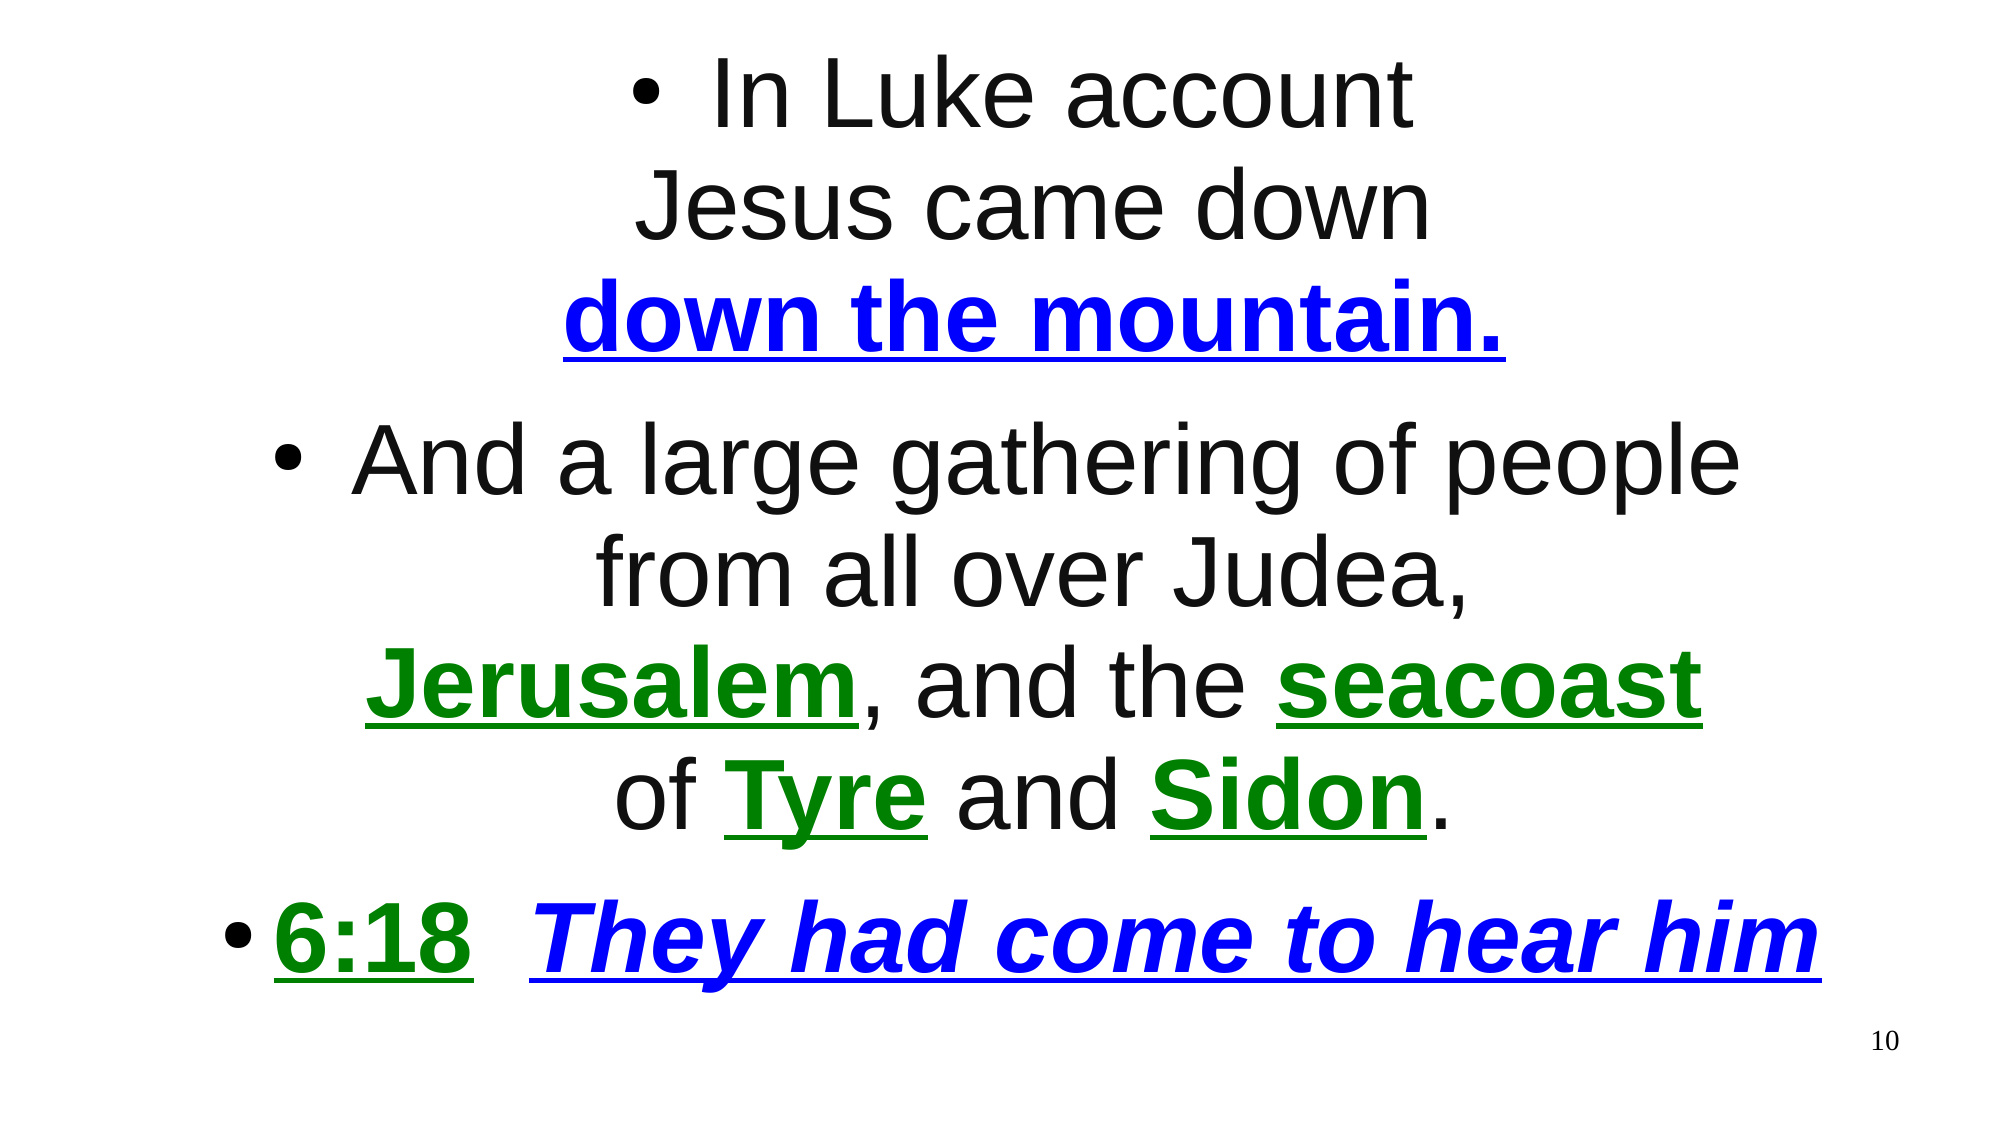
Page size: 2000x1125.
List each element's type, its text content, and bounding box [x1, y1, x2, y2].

list In Luke account Jesus came down down the mountain. And a large gathering of people from all over Judea, Jerusalem, and the seacoast of Tyre and Sidon. 6:18 They had come to hear him [37, 37, 1988, 1088]
